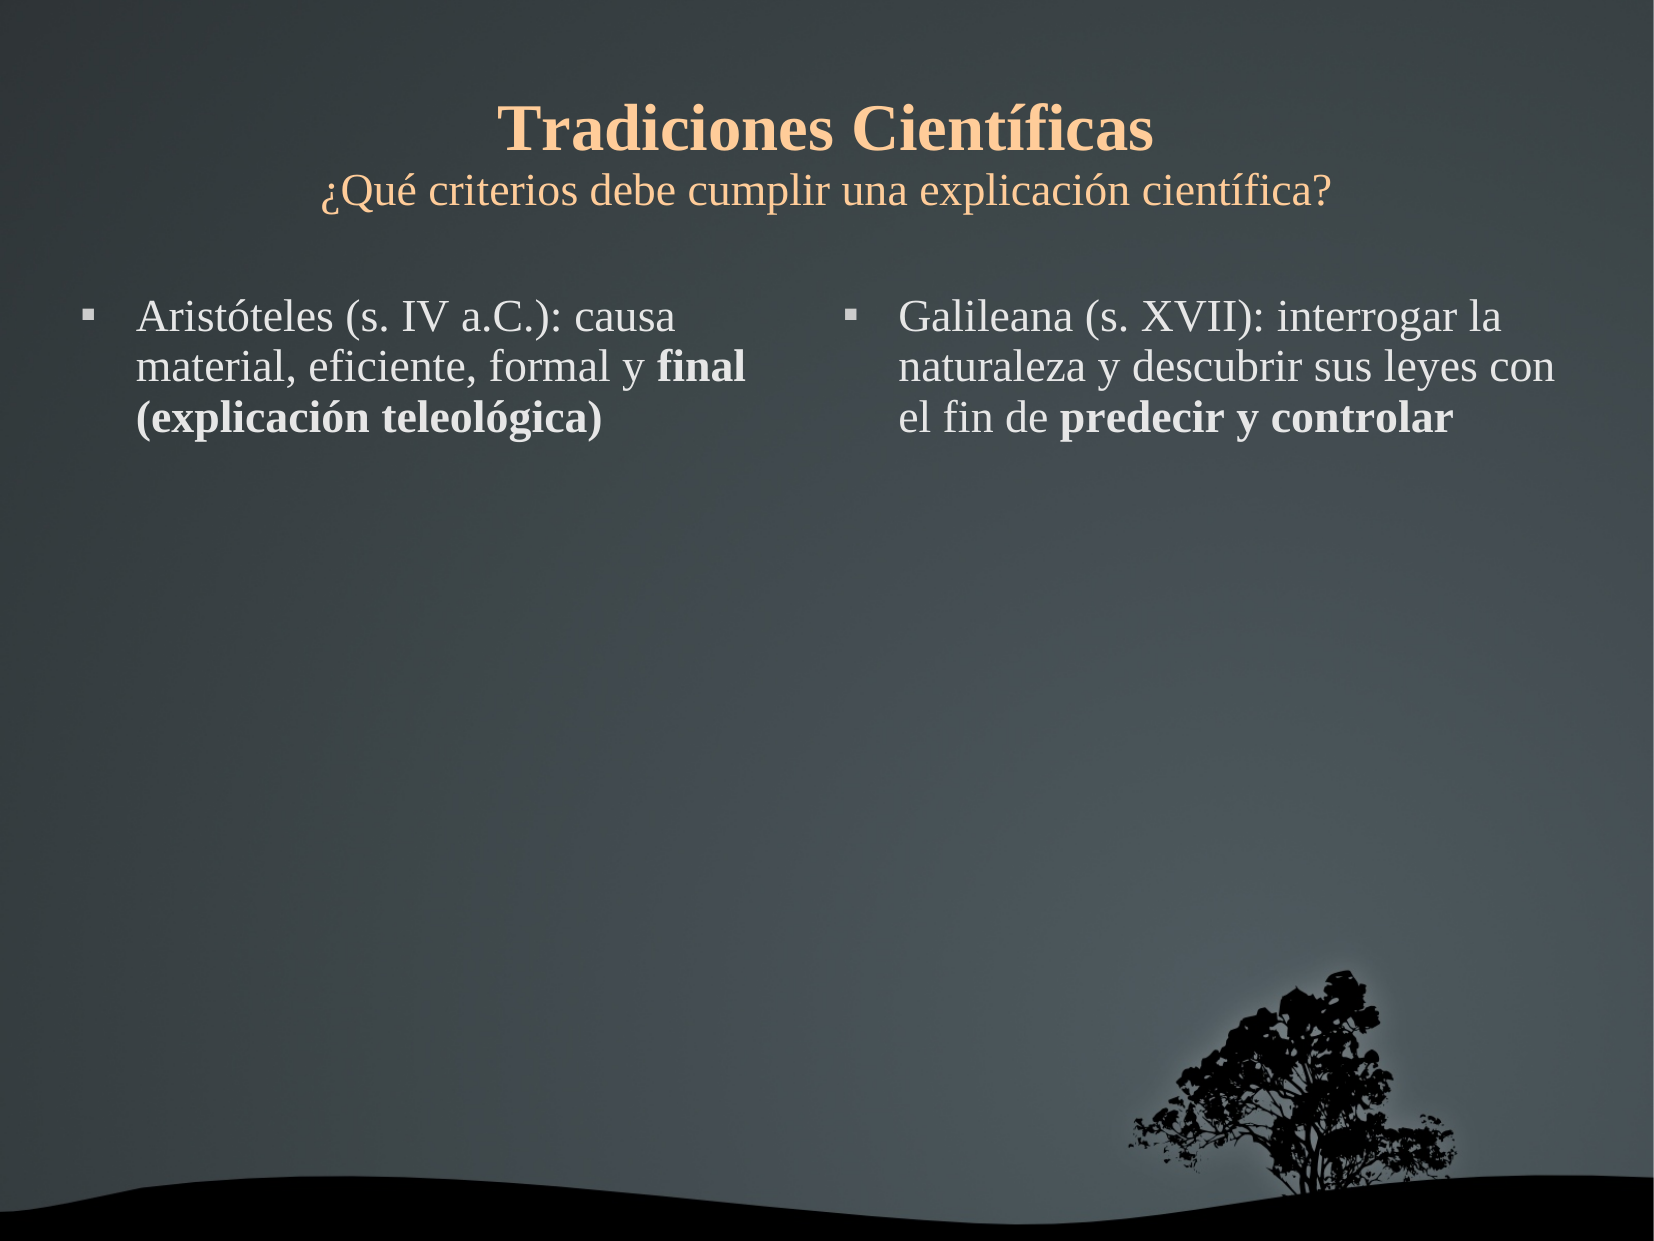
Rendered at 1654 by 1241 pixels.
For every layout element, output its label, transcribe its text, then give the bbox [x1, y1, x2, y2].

list Galileana (s. XVII): interrogar la naturaleza y descubrir sus leyes con el fin de predecir y controlar [845, 290, 1572, 1094]
picture [0, 0, 1654, 1241]
title Tradiciones Científicas ¿Qué criterios debe cumplir una explicación científica? [82, 49, 1571, 257]
list Aristóteles (s. IV a.C.): causa material, eficiente, formal y final (explicación teleológica) [82, 290, 809, 1109]
